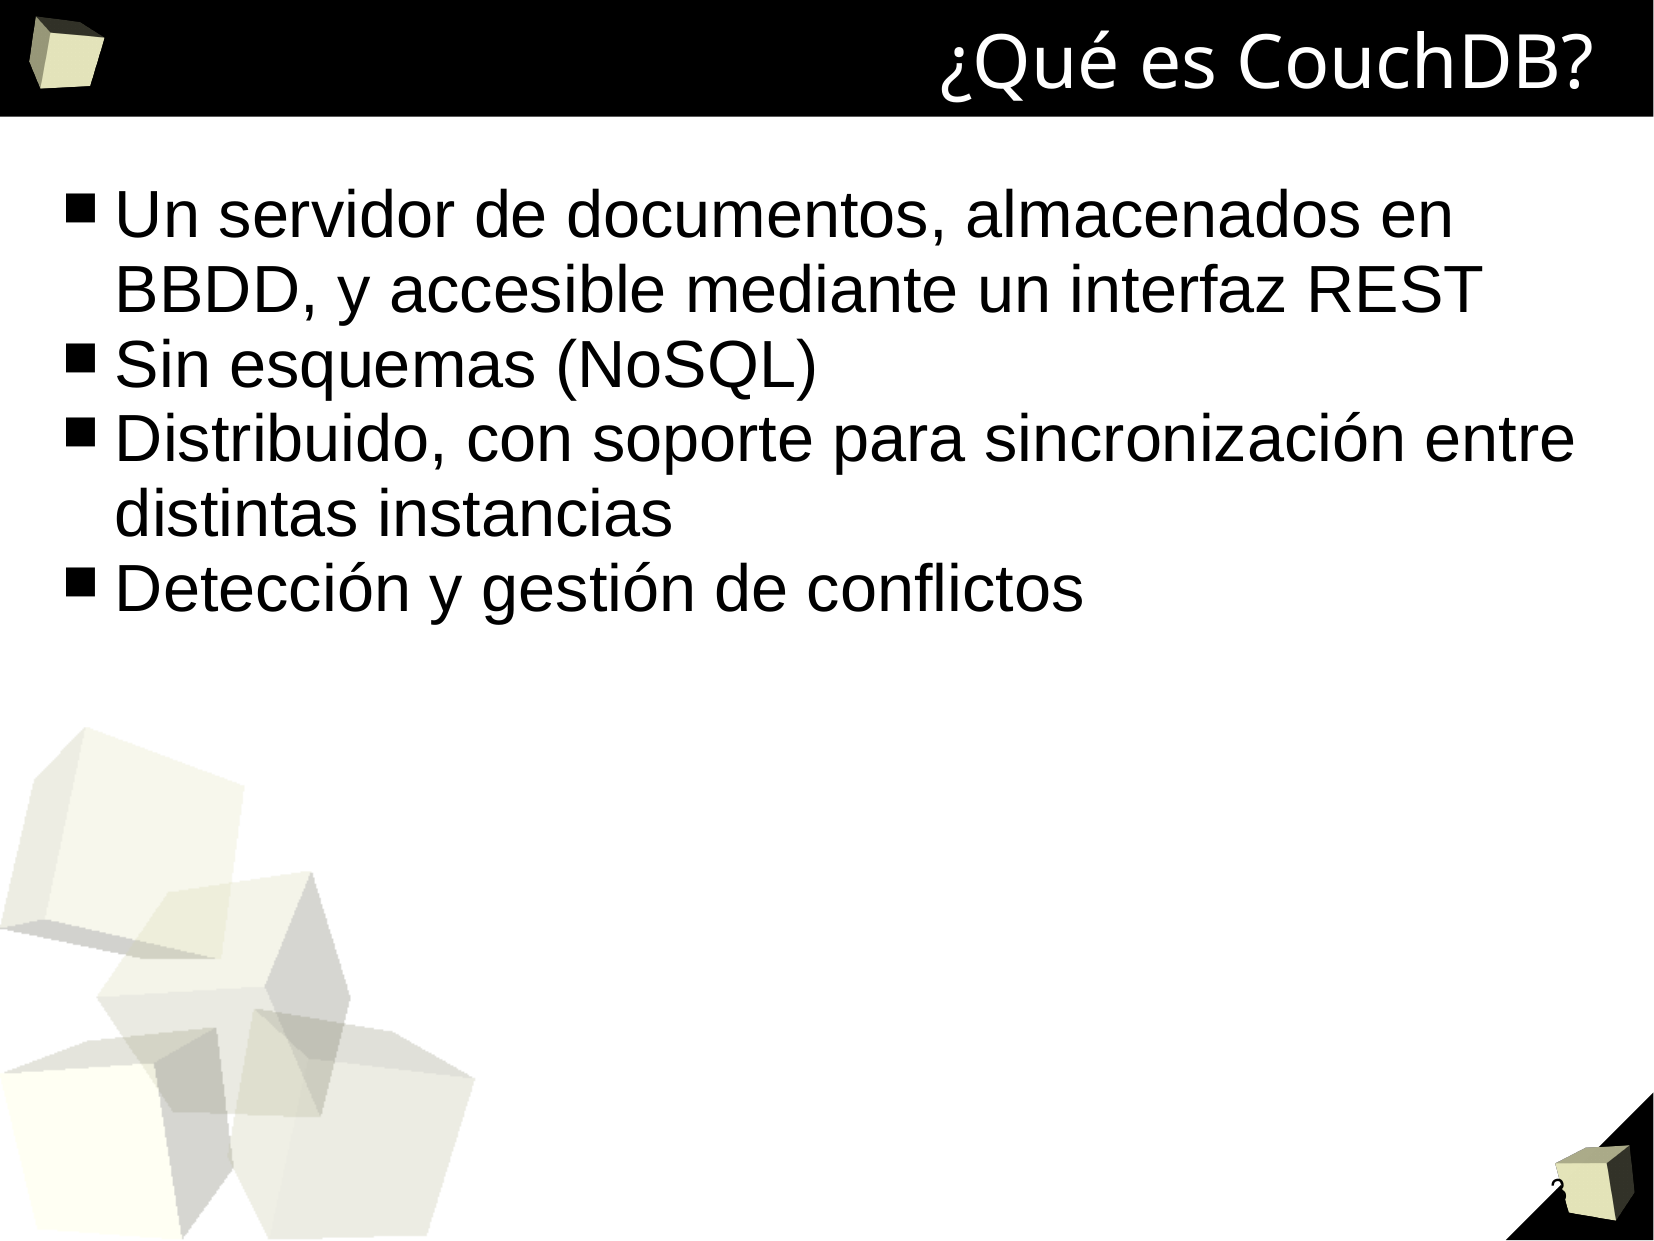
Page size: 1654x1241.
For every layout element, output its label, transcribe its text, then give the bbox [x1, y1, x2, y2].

picture [0, 726, 477, 1241]
list Un servidor de documentos, almacenados en BBDD, y accesible mediante un interfaz REST Sin esquemas (NoSQL) Distribuido, con soporte para sincronización entre distintas instancias Detección y gestión de conflictos [44, 177, 1611, 1200]
title ¿Qué es CouchDB? [118, 0, 1595, 119]
